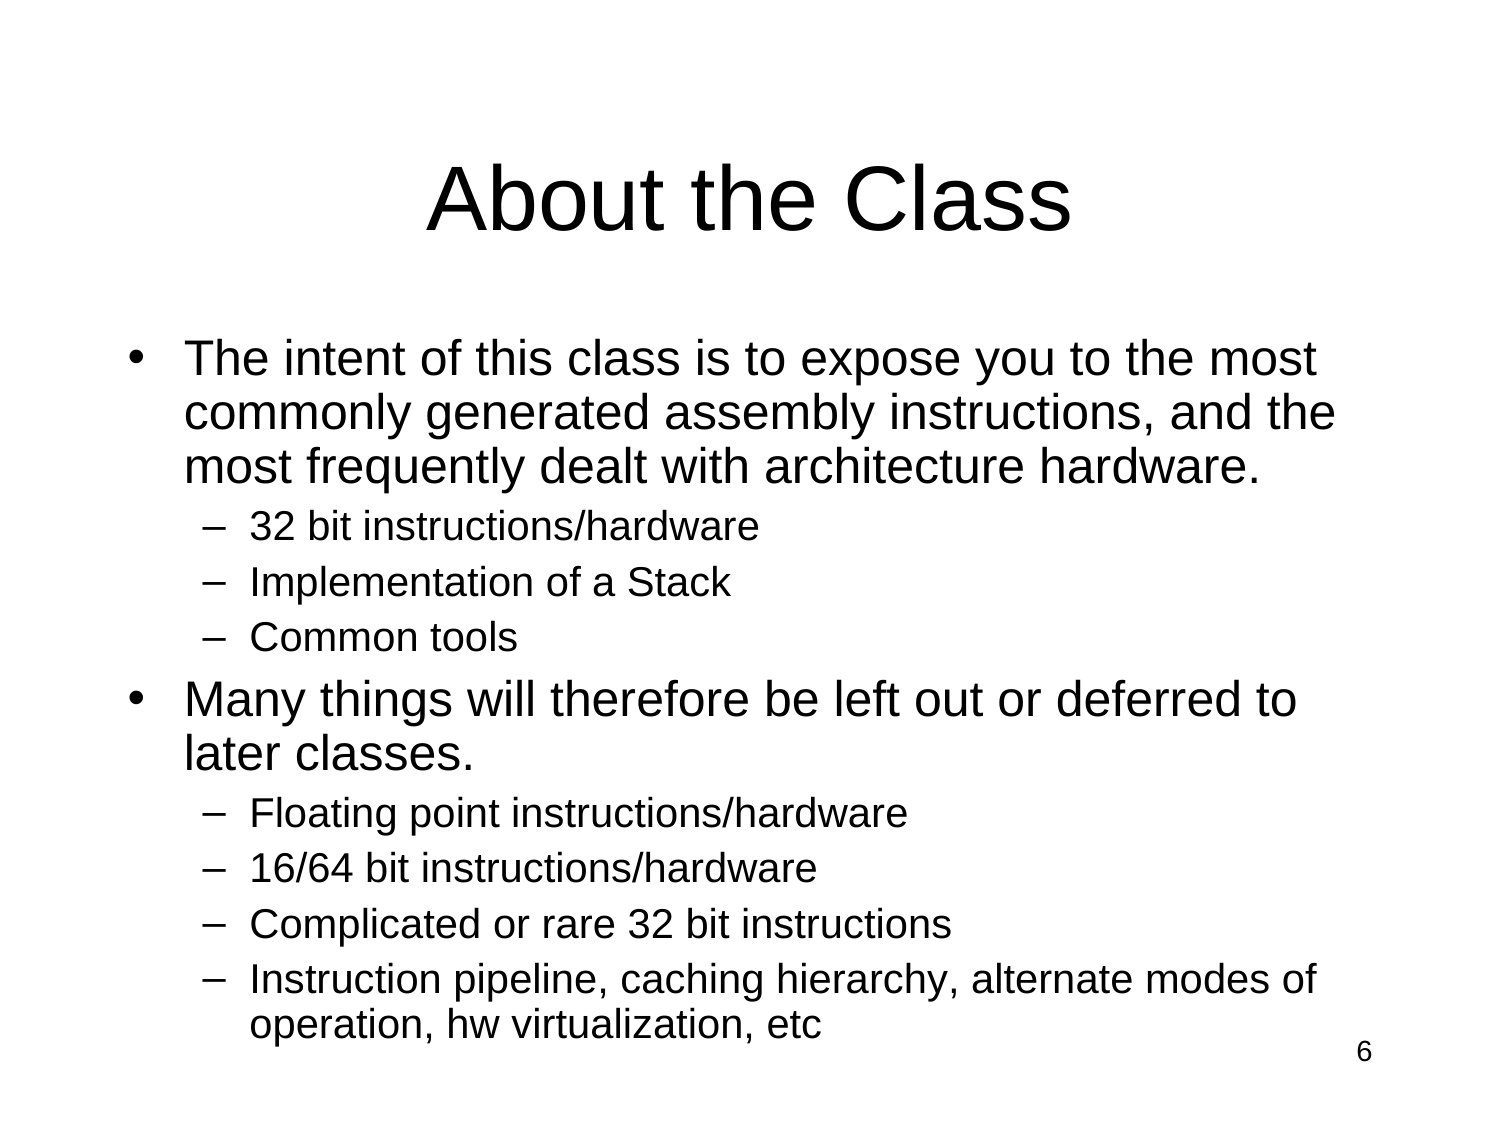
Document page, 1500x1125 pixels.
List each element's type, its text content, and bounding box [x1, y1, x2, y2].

text_box <number> [1074, 1056, 1388, 1101]
title About the Class [112, 99, 1388, 288]
list The intent of this class is to expose you to the most commonly generated assembly instructions, and the most frequently dealt with architecture hardware. 32 bit instructions/hardware Implementation of a Stack Common tools Many things will therefore be left out or deferred to later classes. Floating point instructions/hardware 16/64 bit instructions/hardware Complicated or rare 32 bit instructions Instruction pipeline, caching hierarchy, alternate modes of operation, hw virtualization, etc [112, 324, 1388, 1056]
